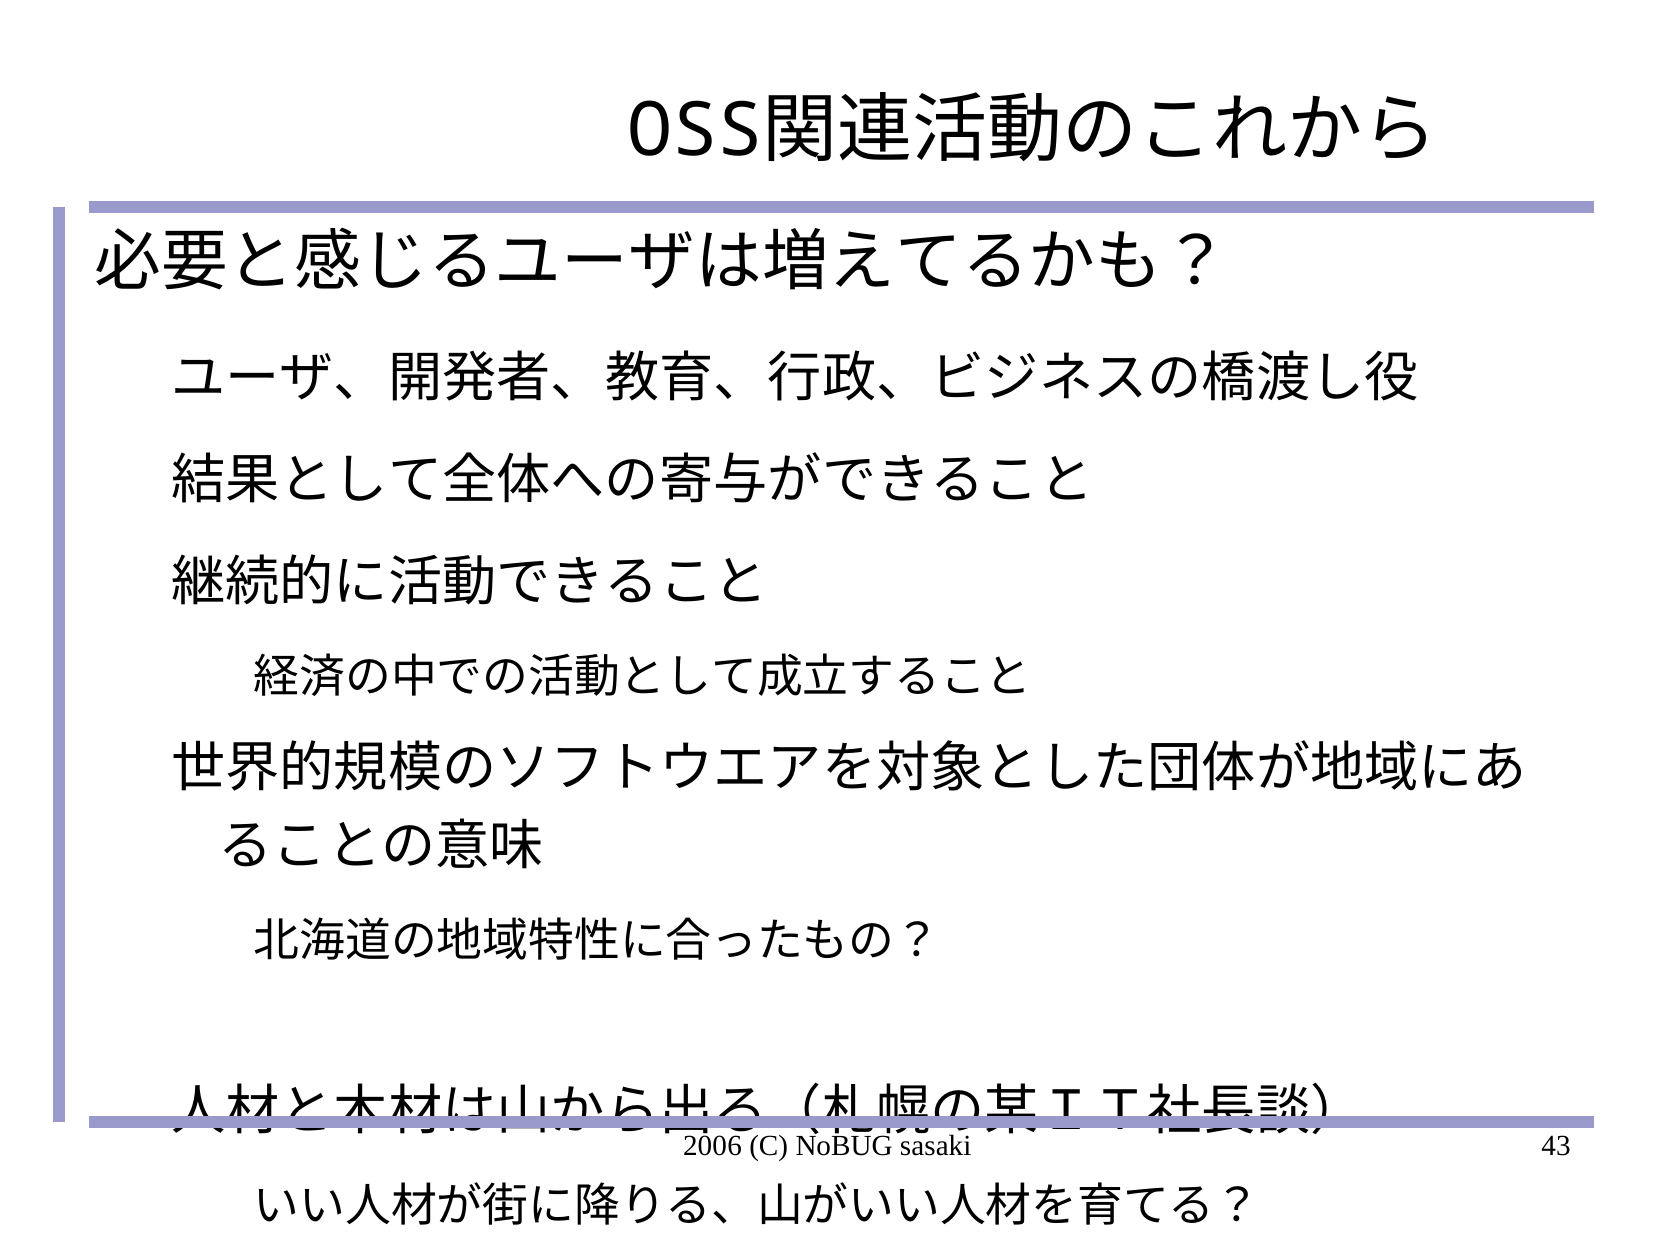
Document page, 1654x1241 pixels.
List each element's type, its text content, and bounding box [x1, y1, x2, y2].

title OSS関連活動のこれから [501, 59, 1563, 187]
list 必要と感じるユーザは増えてるかも？ ユーザ、開発者、教育、行政、ビジネスの橋渡し役 結果として全体への寄与ができること 継続的に活動できること 経済の中での活動として成立すること 世界的規模のソフトウエアを対象とした団体が地域にあることの意味 北海道の地域特性に合ったもの？ 人材と木材は山から出る（札幌の某ＩＴ社長談） いい人材が街に降りる、山がいい人材を育てる？ 人が住みたい山でなきゃ人も育たない 住みやすく、産みやすく、育てやすく [76, 206, 1565, 1123]
